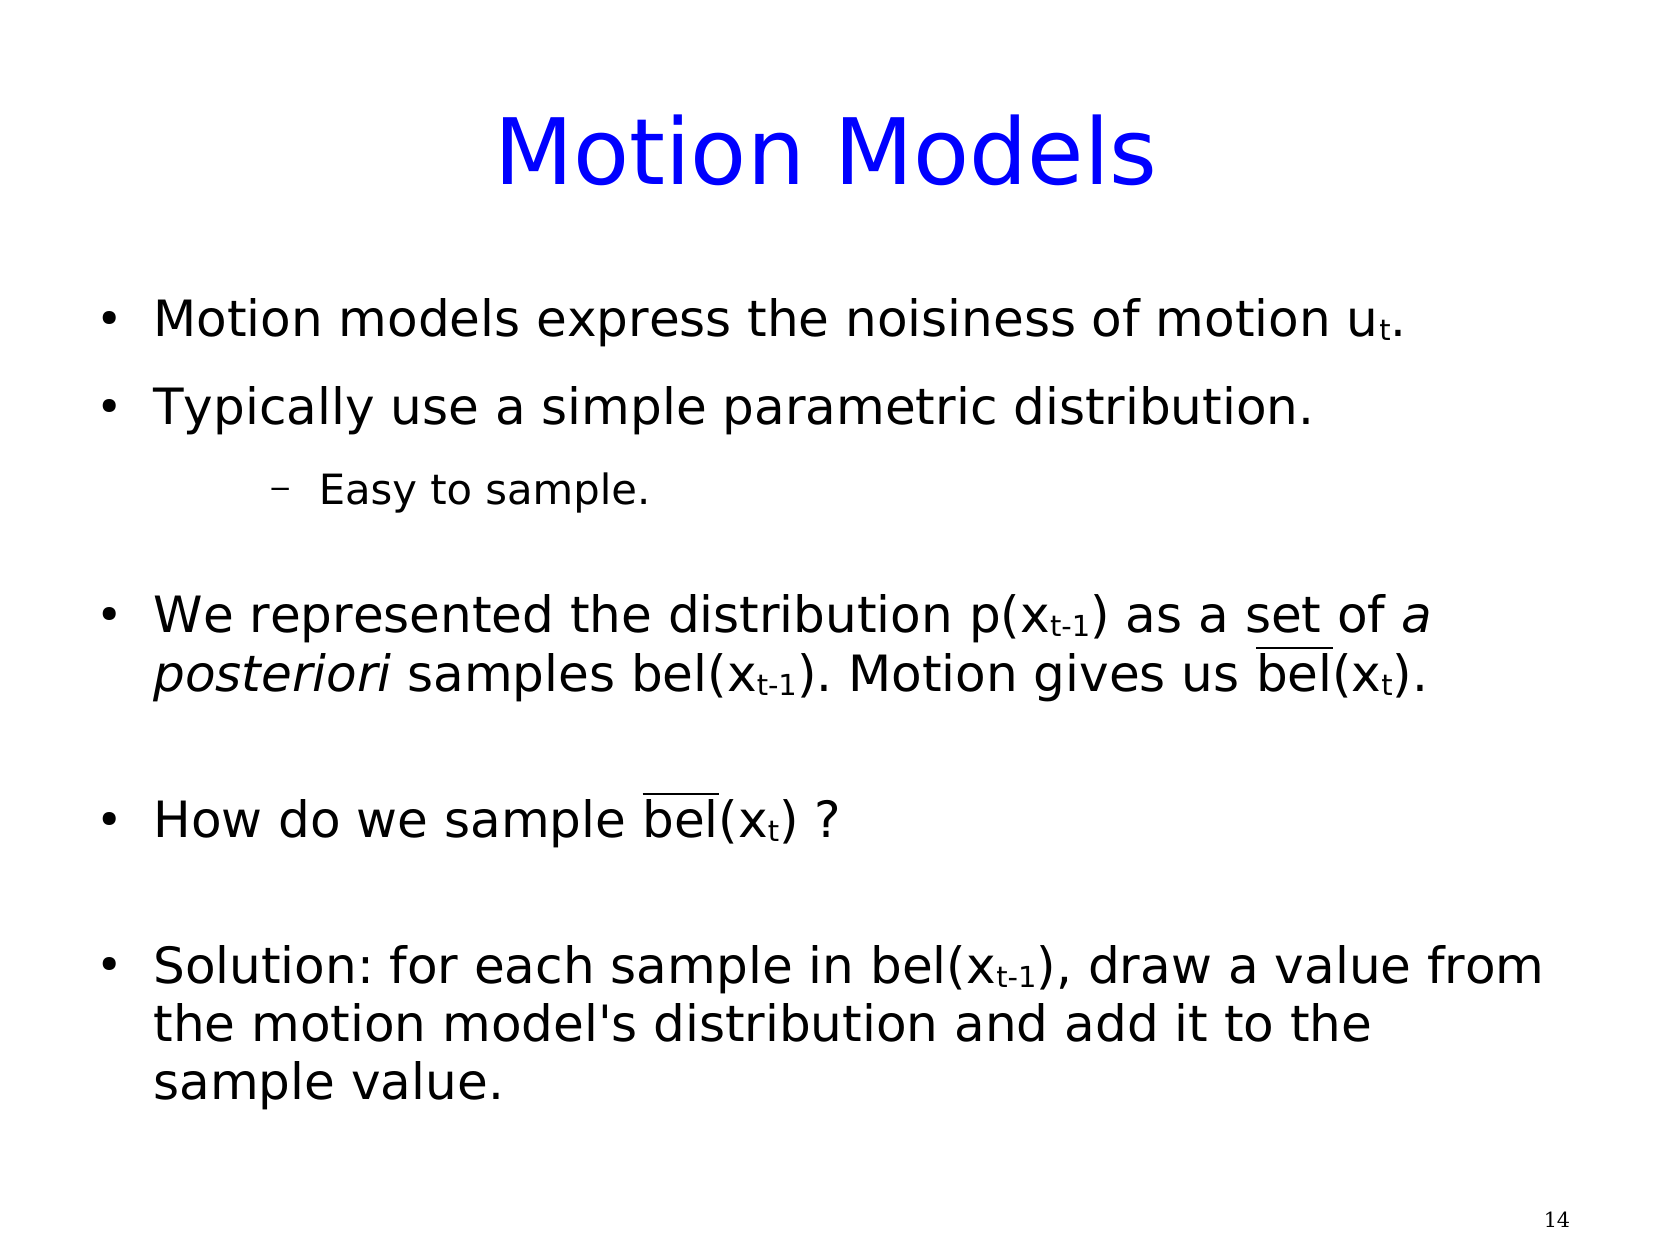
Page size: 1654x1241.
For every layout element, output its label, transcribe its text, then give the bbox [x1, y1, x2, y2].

title Motion Models [82, 49, 1571, 257]
list Motion models express the noisiness of motion ut. Typically use a simple parametric distribution. Easy to sample. We represented the distribution p(xt-1) as a set of a posteriori samples bel(xt-1). Motion gives us bel(xt). How do we sample bel(xt) ? Solution: for each sample in bel(xt-1), draw a value from the motion model's distribution and add it to the sample value. [82, 290, 1571, 1192]
